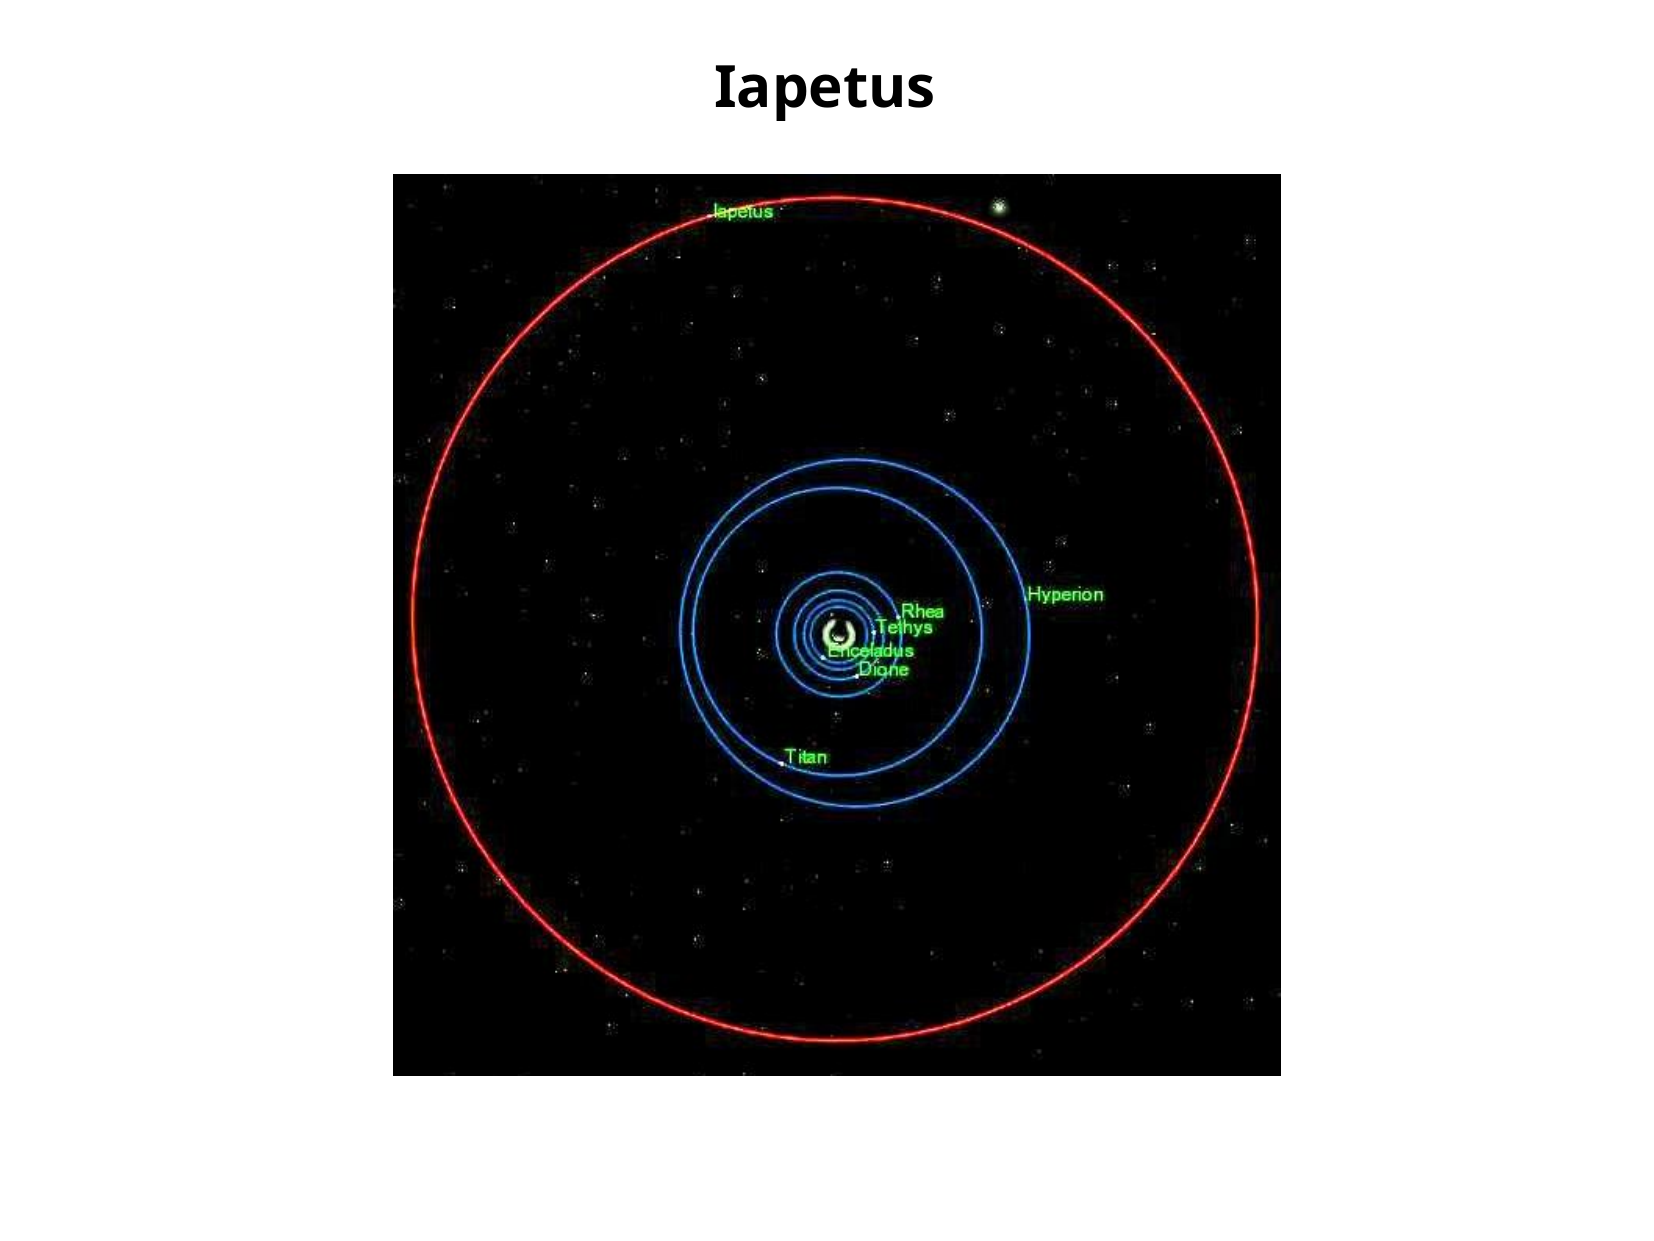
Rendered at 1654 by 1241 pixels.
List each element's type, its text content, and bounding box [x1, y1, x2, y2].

picture [393, 174, 1281, 1076]
text_box Iapetus [262, 37, 1388, 134]
